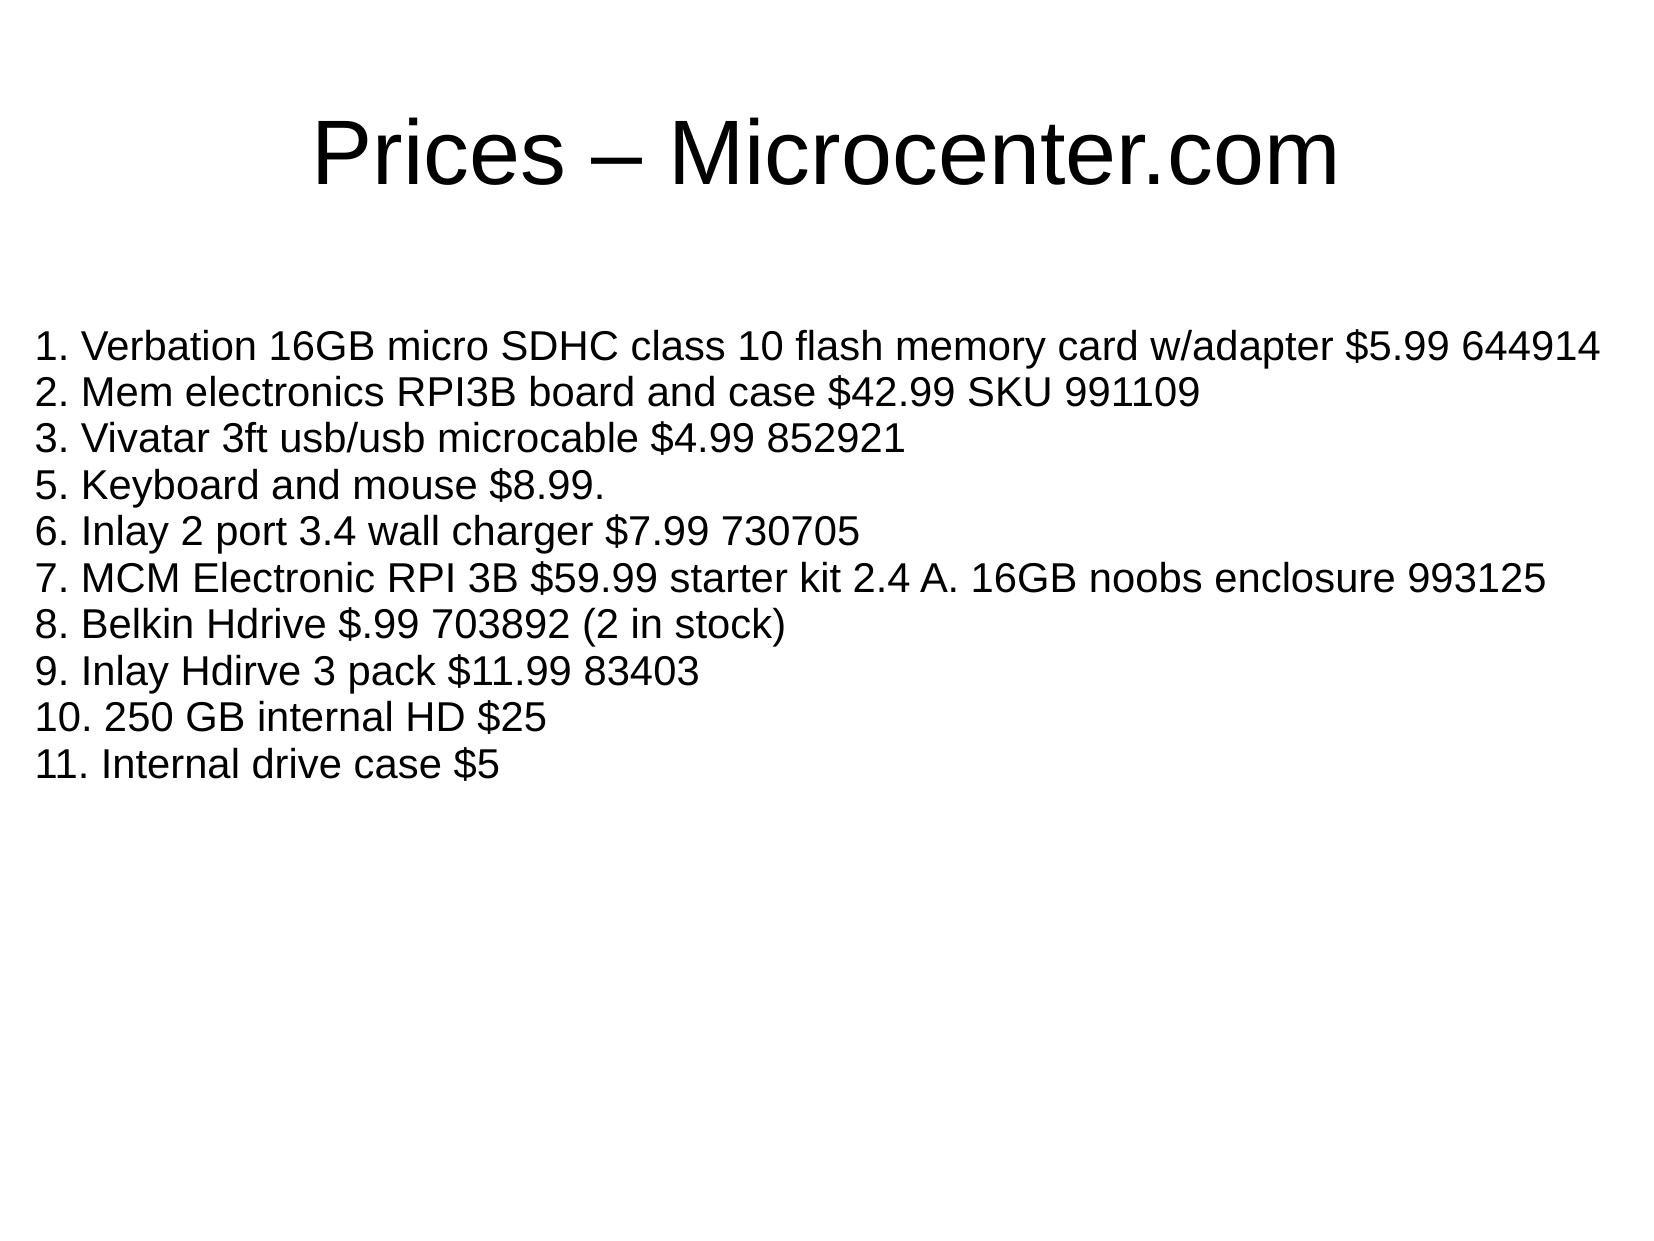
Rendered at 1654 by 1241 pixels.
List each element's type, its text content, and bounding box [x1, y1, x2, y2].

text_box 1. Verbation 16GB micro SDHC class 10 flash memory card w/adapter $5.99 644914 2. Mem electronics RPI3B board and case $42.99 SKU 991109 3. Vivatar 3ft usb/usb microcable $4.99 852921 5. Keyboard and mouse $8.99. 6. Inlay 2 port 3.4 wall charger $7.99 730705 7. MCM Electronic RPI 3B $59.99 starter kit 2.4 A. 16GB noobs enclosure 993125 8. Belkin Hdrive $.99 703892 (2 in stock) 9. Inlay Hdirve 3 pack $11.99 83403 10. 250 GB internal HD $25 11. Internal drive case $5 [19, 314, 1617, 963]
title Prices – Microcenter.com [82, 49, 1571, 257]
